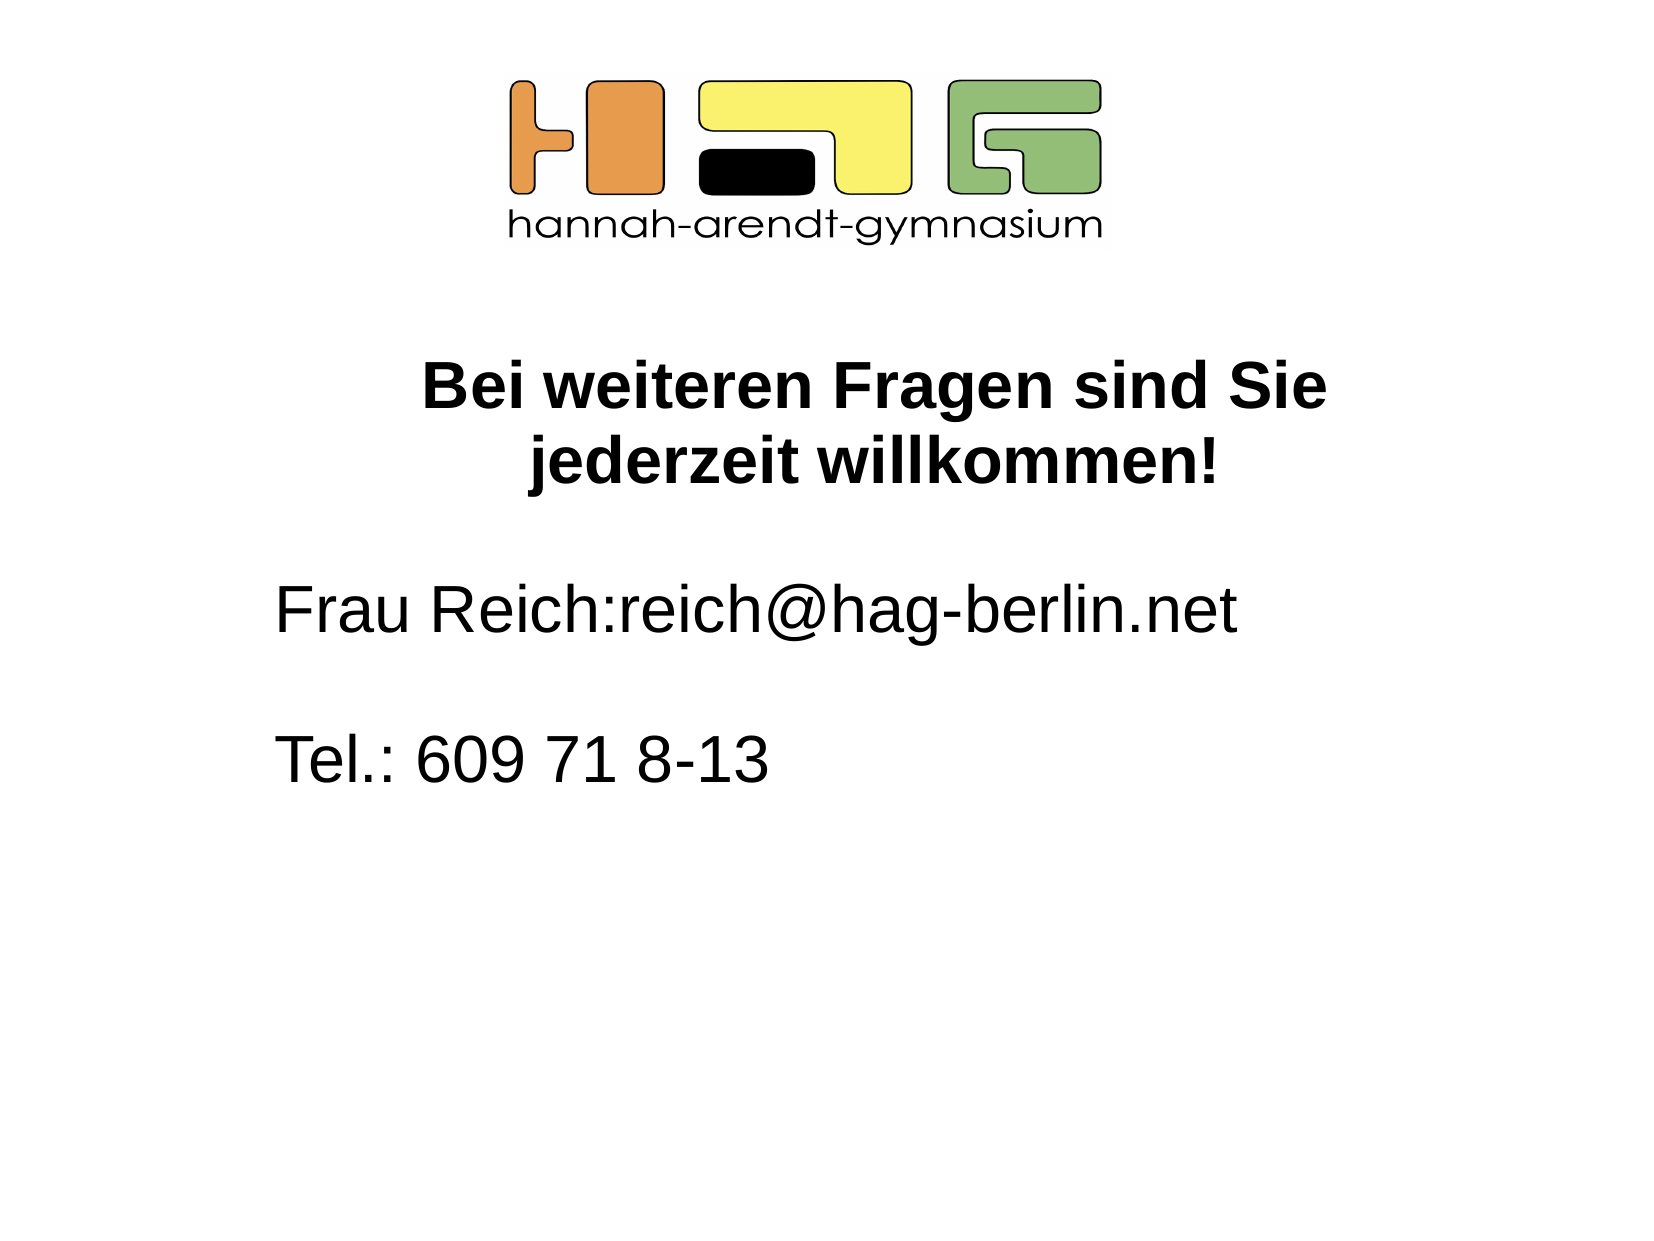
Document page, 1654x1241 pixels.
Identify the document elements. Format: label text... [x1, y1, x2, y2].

text_box Bei weiteren Fragen sind Sie jederzeit willkommen! Frau Reich:reich@hag-berlin.net Tel.: 609 71 8-13 [259, 340, 1456, 1029]
title [82, 49, 1571, 257]
